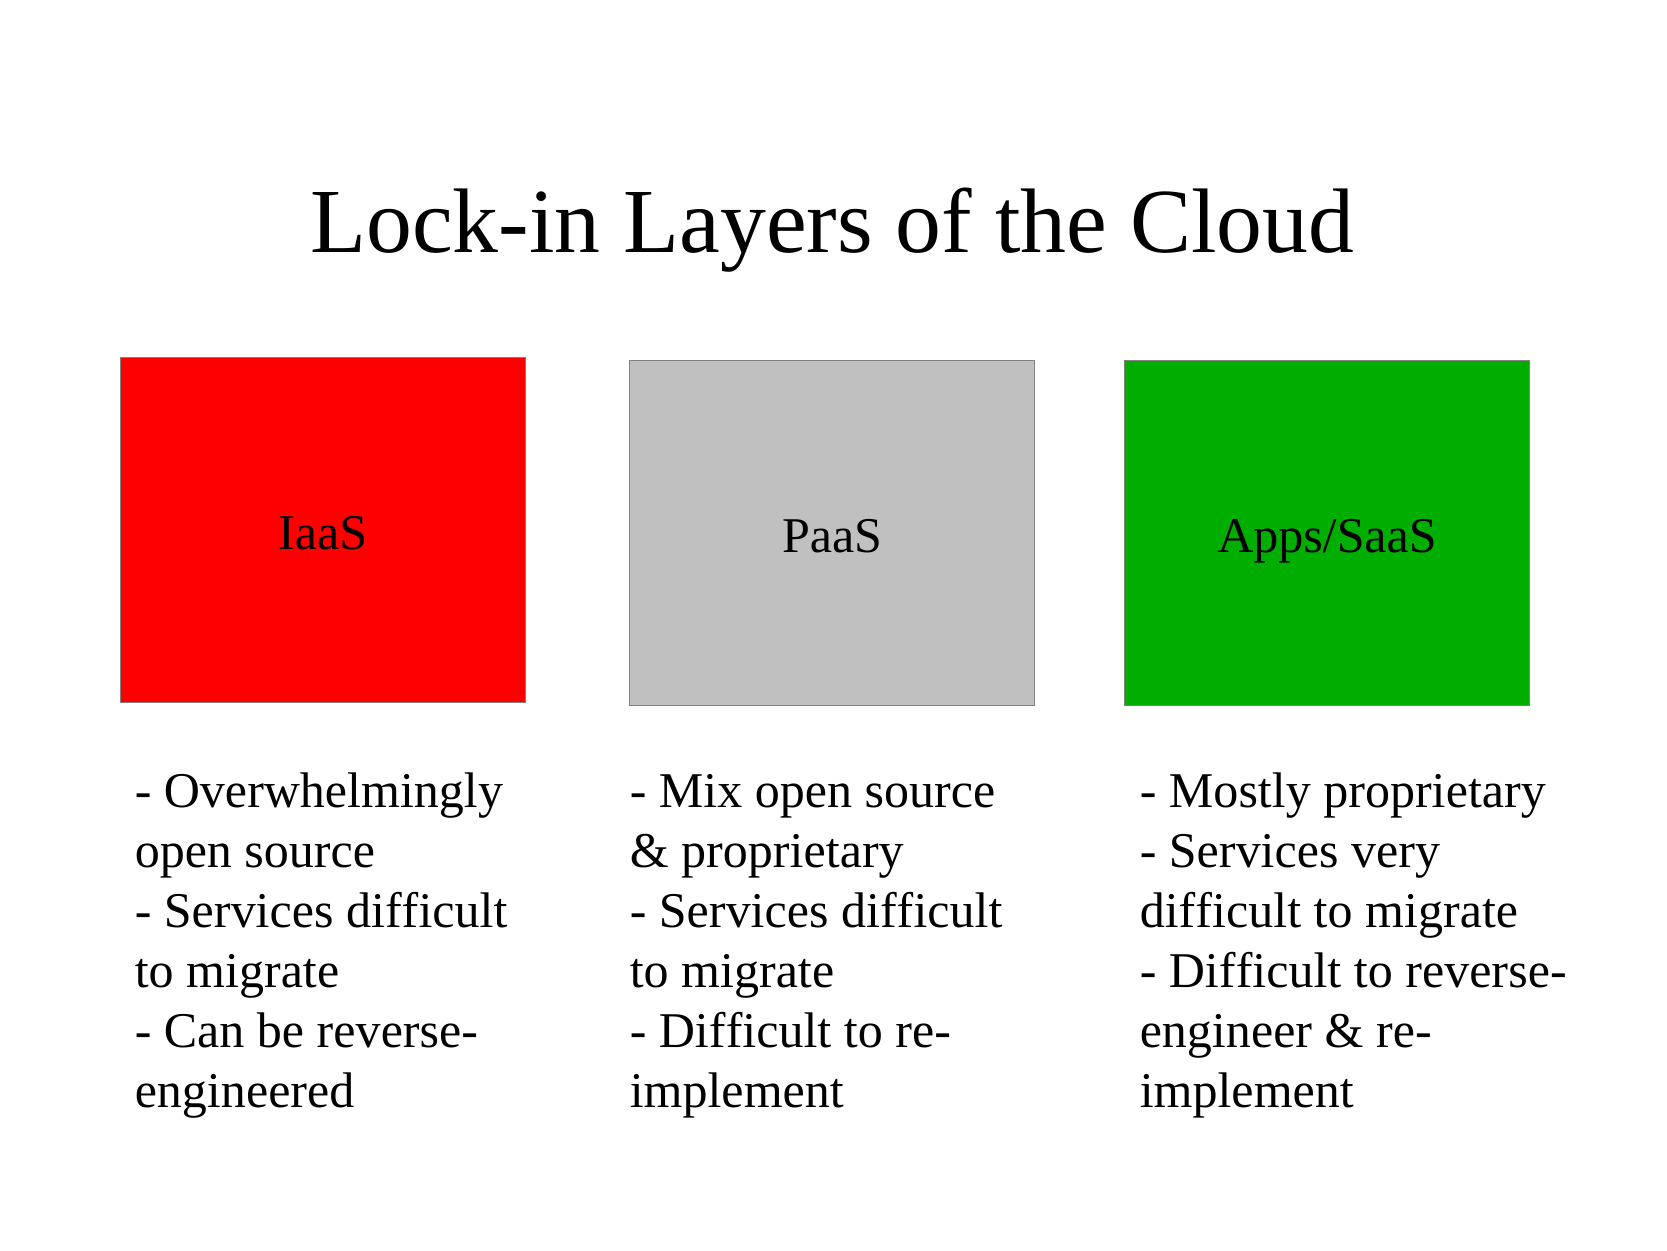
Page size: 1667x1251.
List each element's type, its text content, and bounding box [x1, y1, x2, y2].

text_box - Overwhelmingly open source - Services difficult to migrate - Can be reverse-engineered [120, 750, 556, 1125]
text_box PaaS [629, 360, 1035, 706]
text_box - Mix open source & proprietary - Services difficult to migrate - Difficult to re-implement [615, 750, 1051, 1125]
text_box - Mostly proprietary - Services very difficult to migrate - Difficult to reverse-engineer & re-implement [1125, 750, 1591, 1125]
text_box IaaS [120, 357, 526, 703]
title Lock-in Layers of the Cloud [124, 110, 1542, 320]
text_box Apps/SaaS [1124, 360, 1530, 706]
